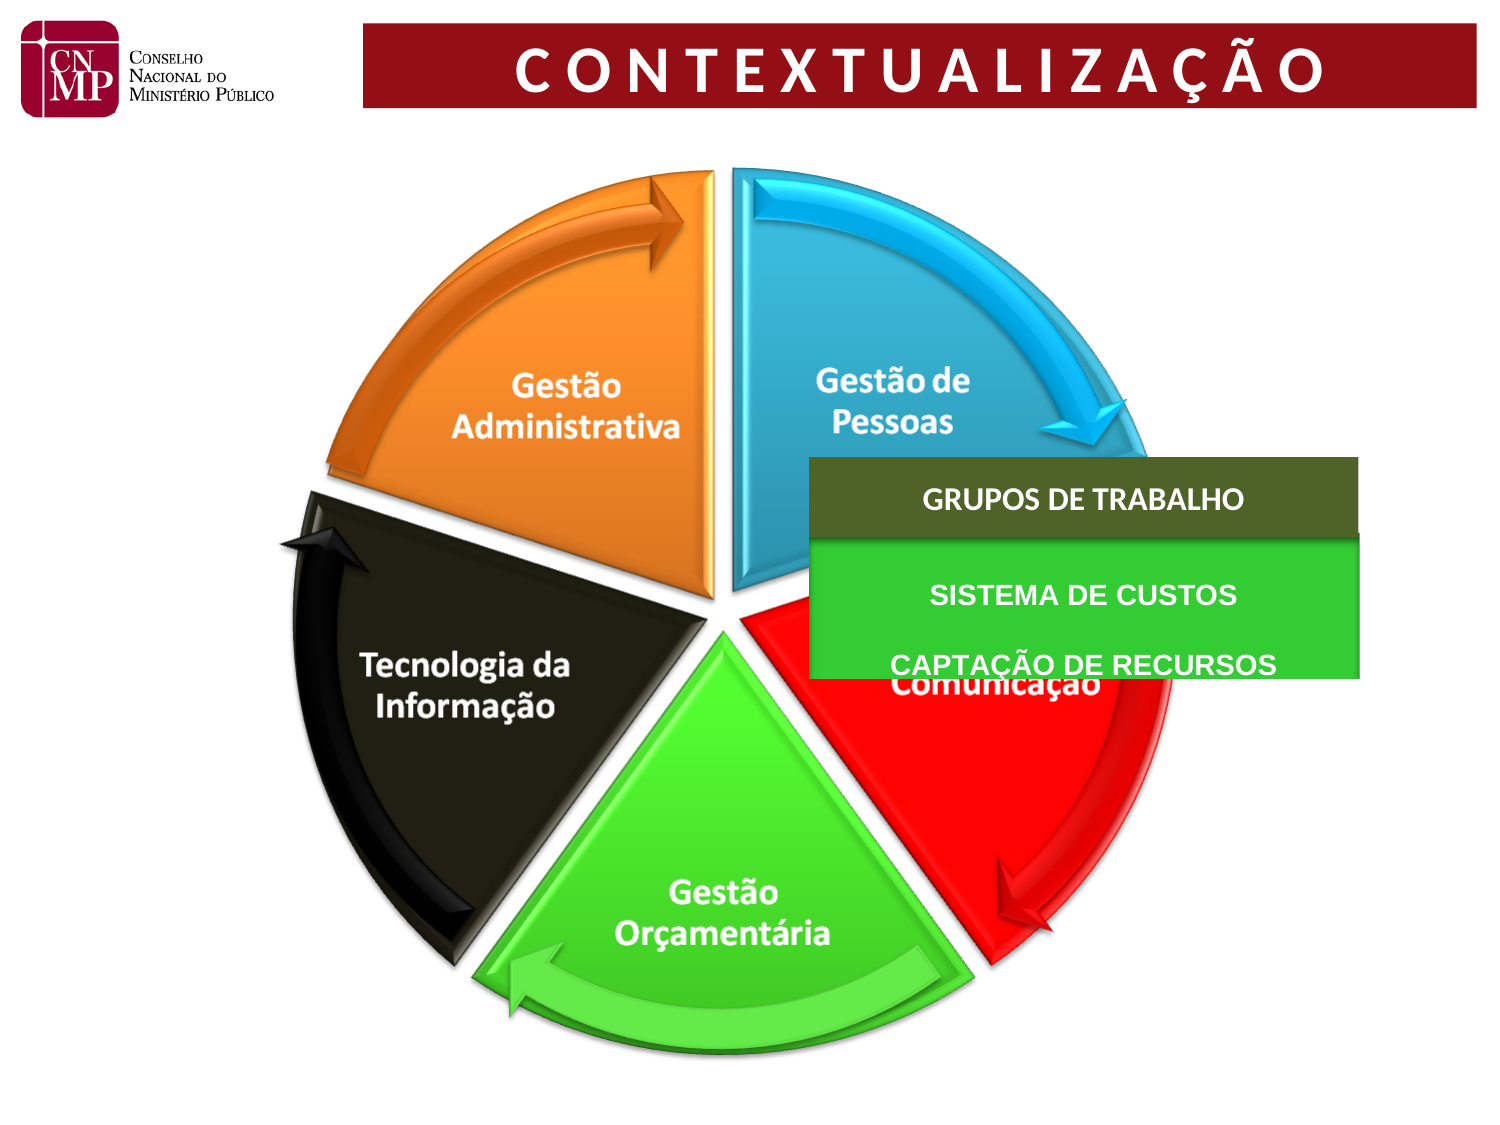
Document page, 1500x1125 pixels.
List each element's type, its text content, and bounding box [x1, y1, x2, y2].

picture [103, 163, 1360, 1067]
text_box GRUPOS DE TRABALHO [809, 457, 1359, 538]
picture [4, 12, 284, 127]
text_box SISTEMA DE CUSTOS CAPTAÇÃO DE RECURSOS [809, 538, 1359, 690]
text_box C O N T E X T U A L I Z A Ç Ã O [363, 23, 1477, 109]
